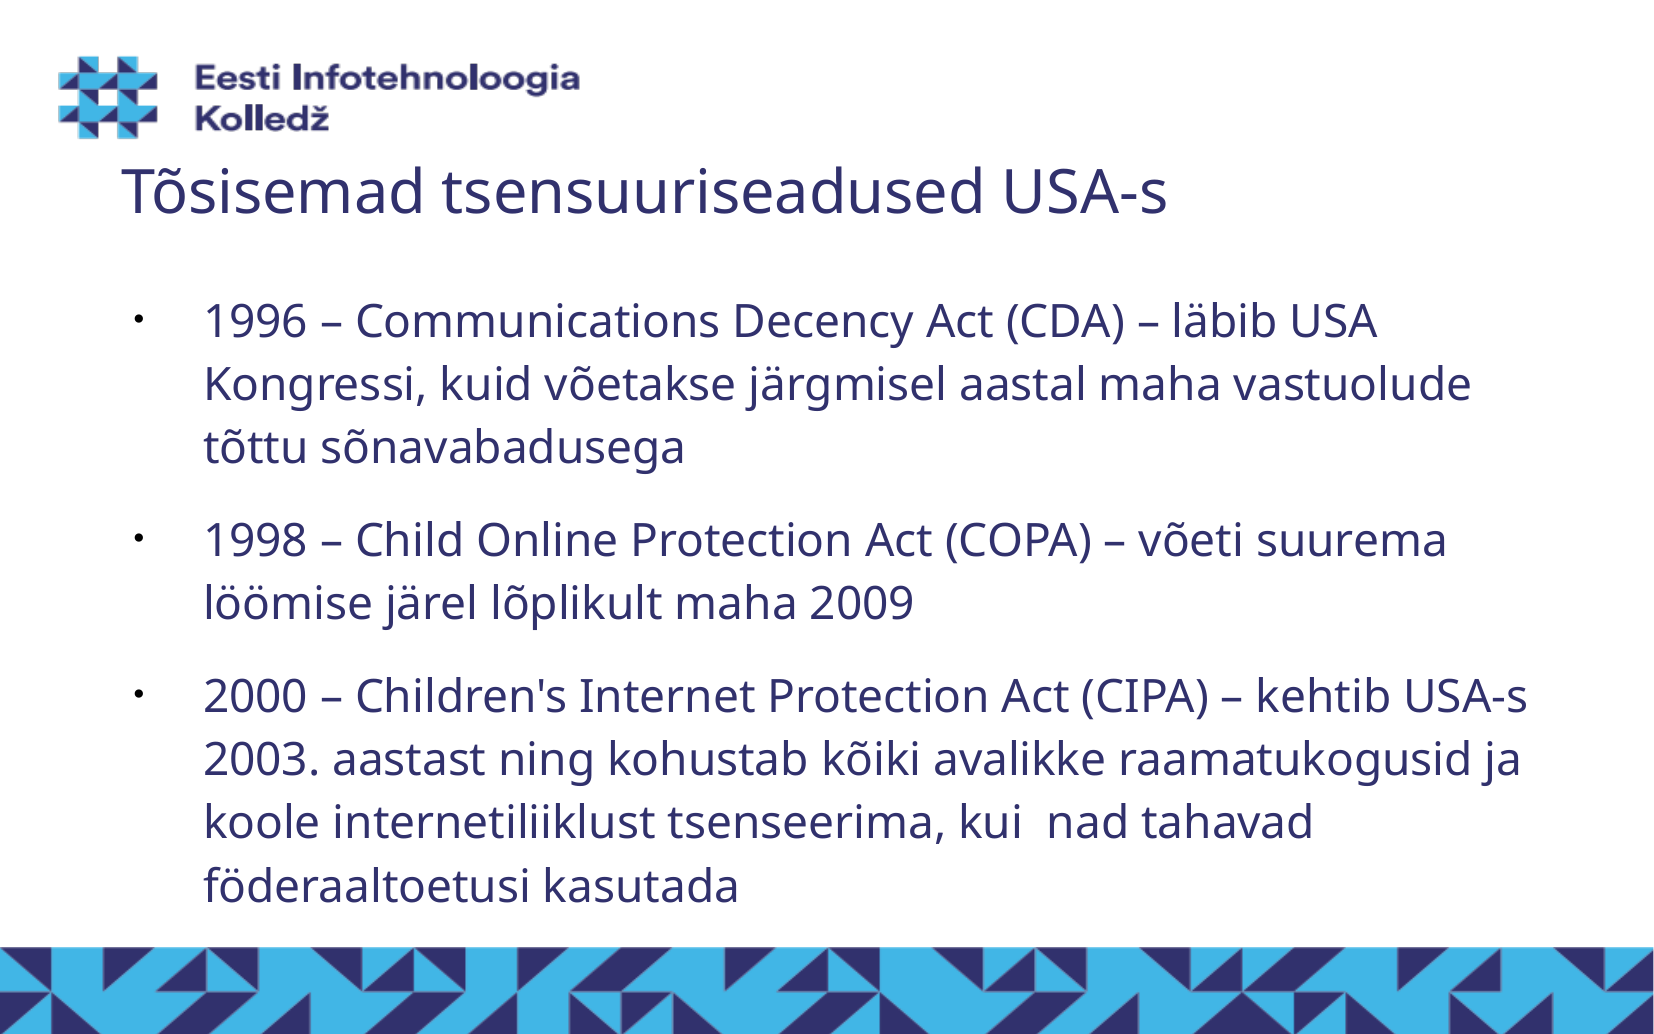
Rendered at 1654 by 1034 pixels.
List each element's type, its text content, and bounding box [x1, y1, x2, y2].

title Tõsisemad tsensuuriseadused USA-s [121, 86, 1534, 287]
list 1996 – Communications Decency Act (CDA) – läbib USA Kongressi, kuid võetakse järgmisel aastal maha vastuolude tõttu sõnavabadusega 1998 – Child Online Protection Act (COPA) – võeti suurema löömise järel lõplikult maha 2009 2000 – Children's Internet Protection Act (CIPA) – kehtib USA-s 2003. aastast ning kohustab kõiki avalikke raamatukogusid ja koole internetiliiklust tsenseerima, kui nad tahavad föderaaltoetusi kasutada [121, 287, 1534, 939]
